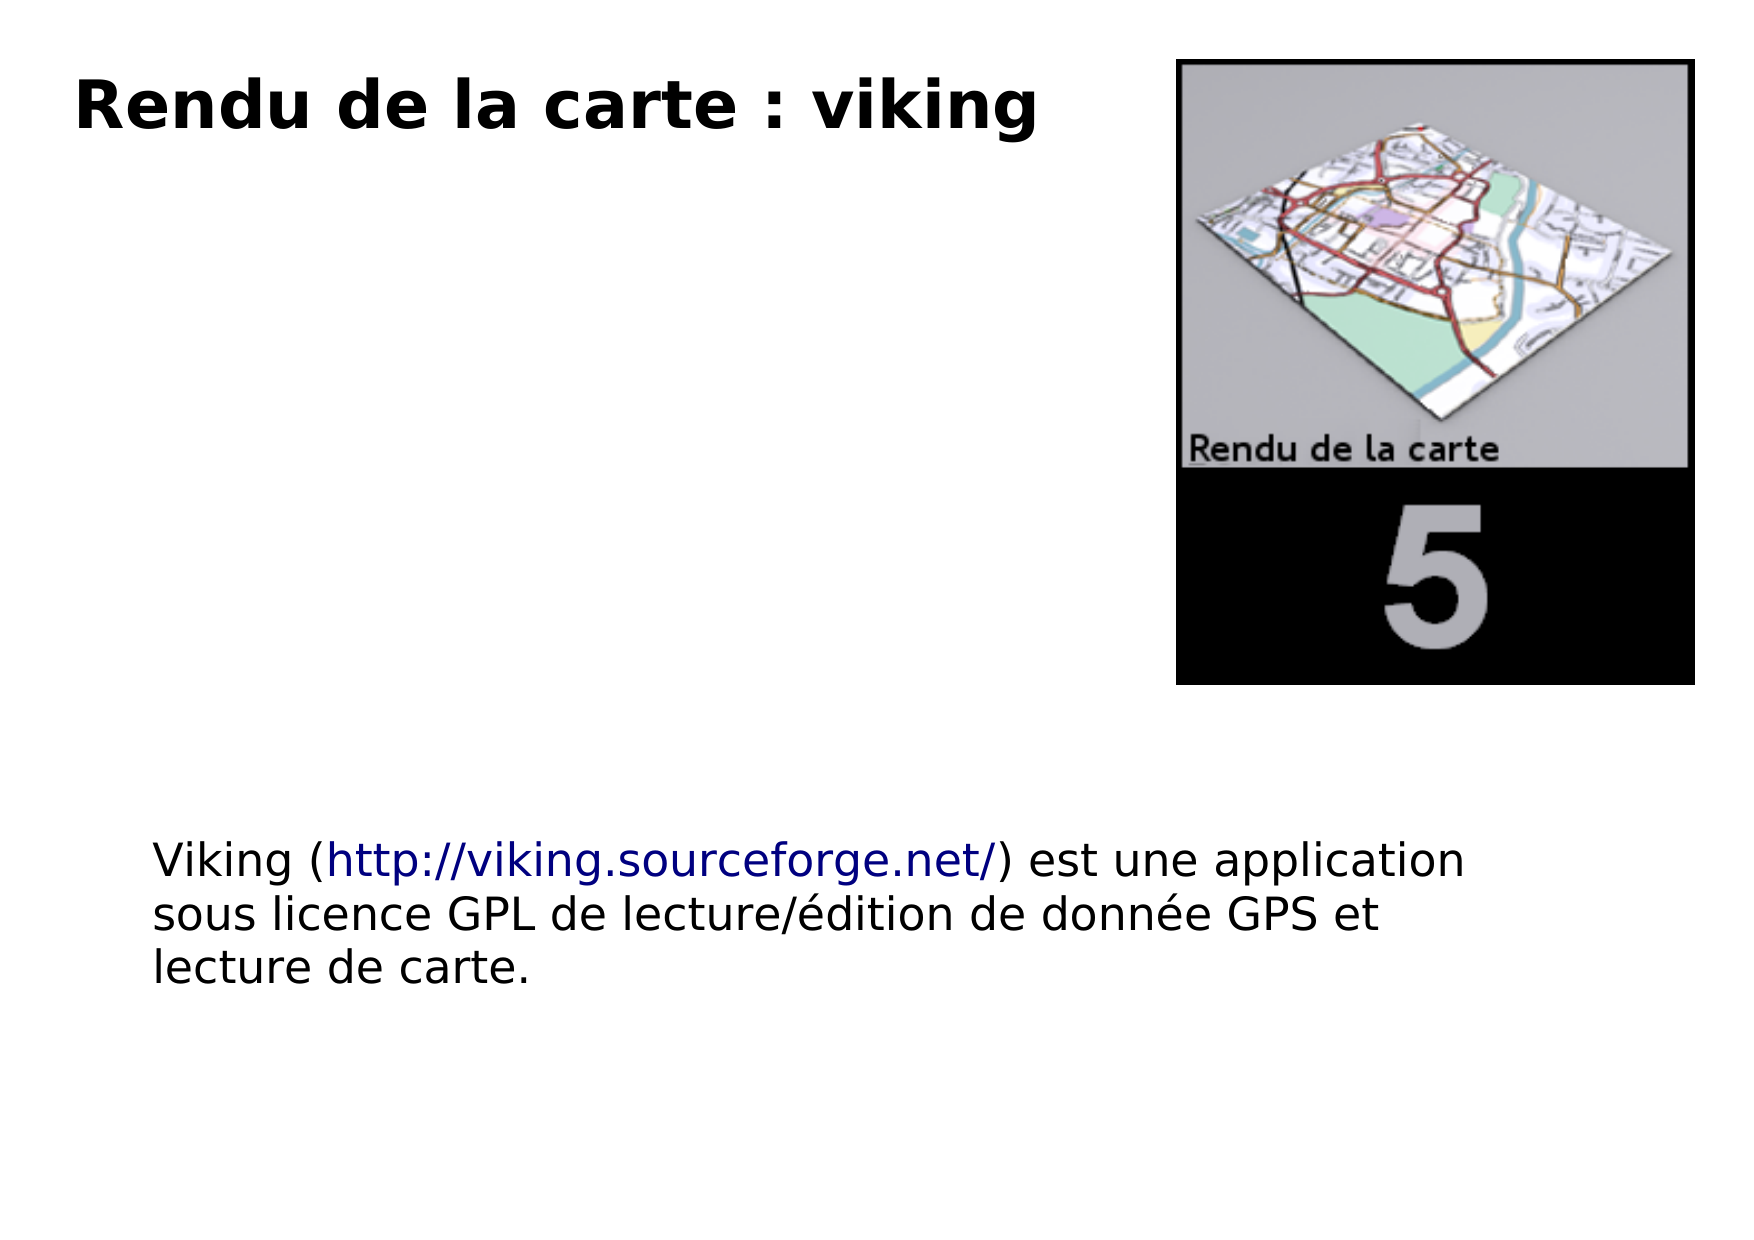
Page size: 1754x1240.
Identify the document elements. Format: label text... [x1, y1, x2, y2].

picture [1176, 59, 1695, 685]
text_box Viking (http://viking.sourceforge.net/) est une application sous licence GPL de lecture/édition de donnée GPS et lecture de carte. [137, 826, 1506, 1002]
text_box Rendu de la carte : viking [59, 59, 1684, 152]
